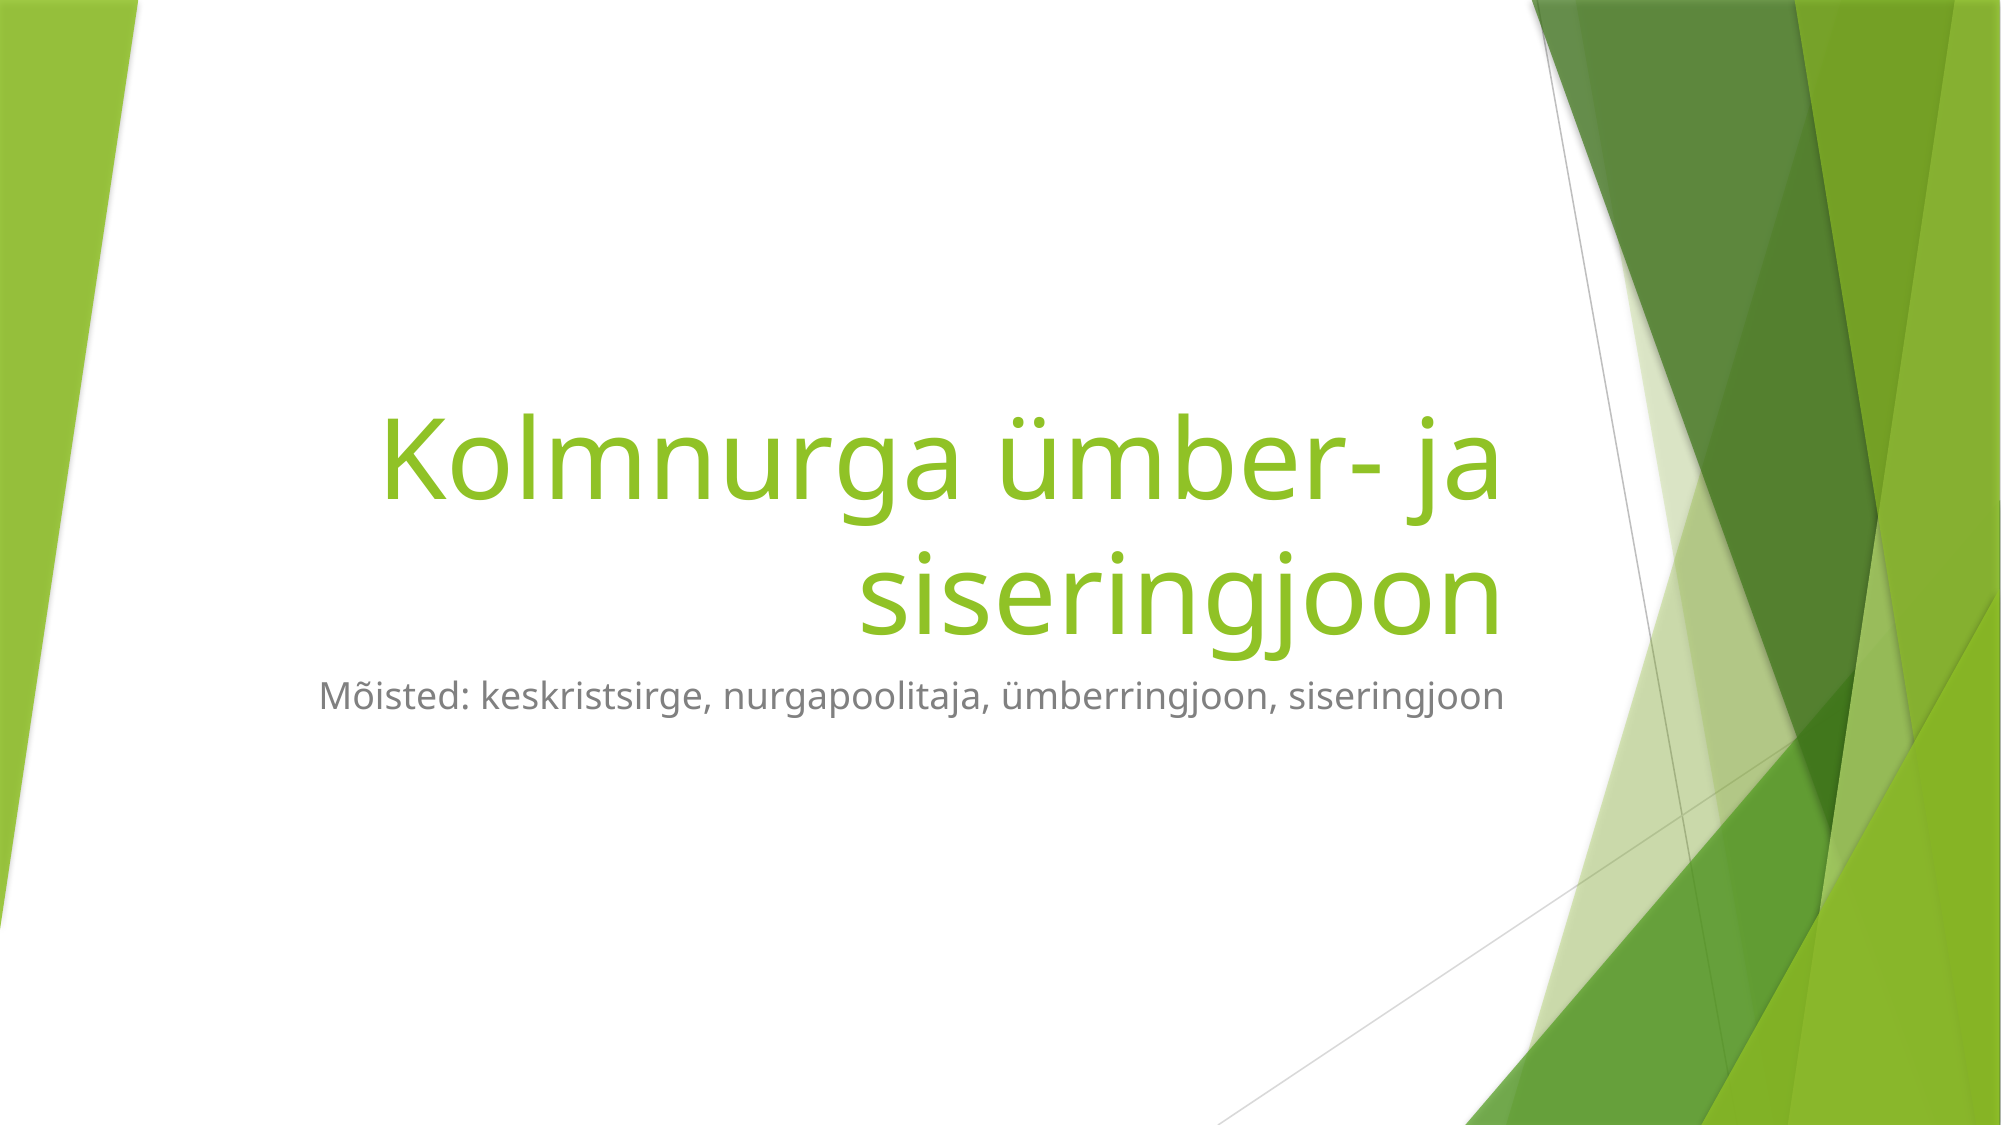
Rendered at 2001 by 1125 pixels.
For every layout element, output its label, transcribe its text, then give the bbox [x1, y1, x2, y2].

title Kolmnurga ümber- ja siseringjoon [247, 394, 1522, 664]
subtitle Mõisted: keskristsirge, nurgapoolitaja, ümberringjoon, siseringjoon [247, 664, 1522, 845]
